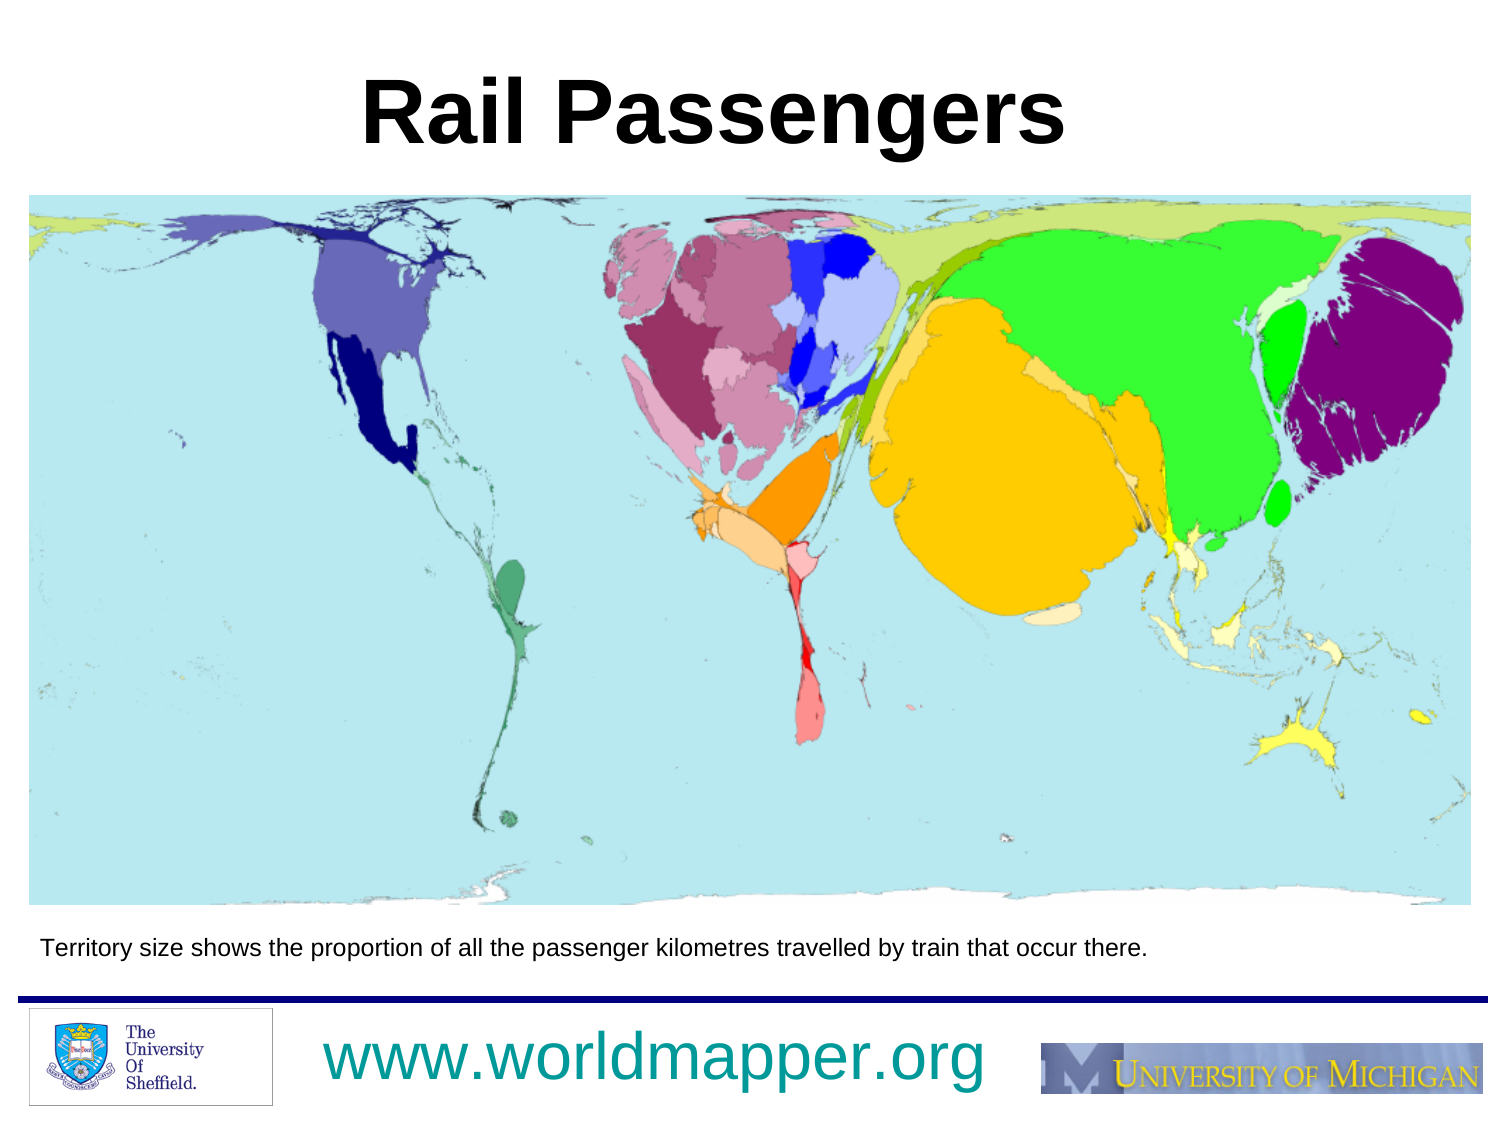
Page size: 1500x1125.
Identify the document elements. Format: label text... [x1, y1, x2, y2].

picture [29, 1008, 273, 1106]
picture [29, 195, 1471, 905]
text_box Territory size shows the proportion of all the passenger kilometres travelled by train that occur there. [24, 925, 1173, 969]
title Rail Passengers [76, 42, 1352, 195]
picture [1041, 1043, 1483, 1094]
